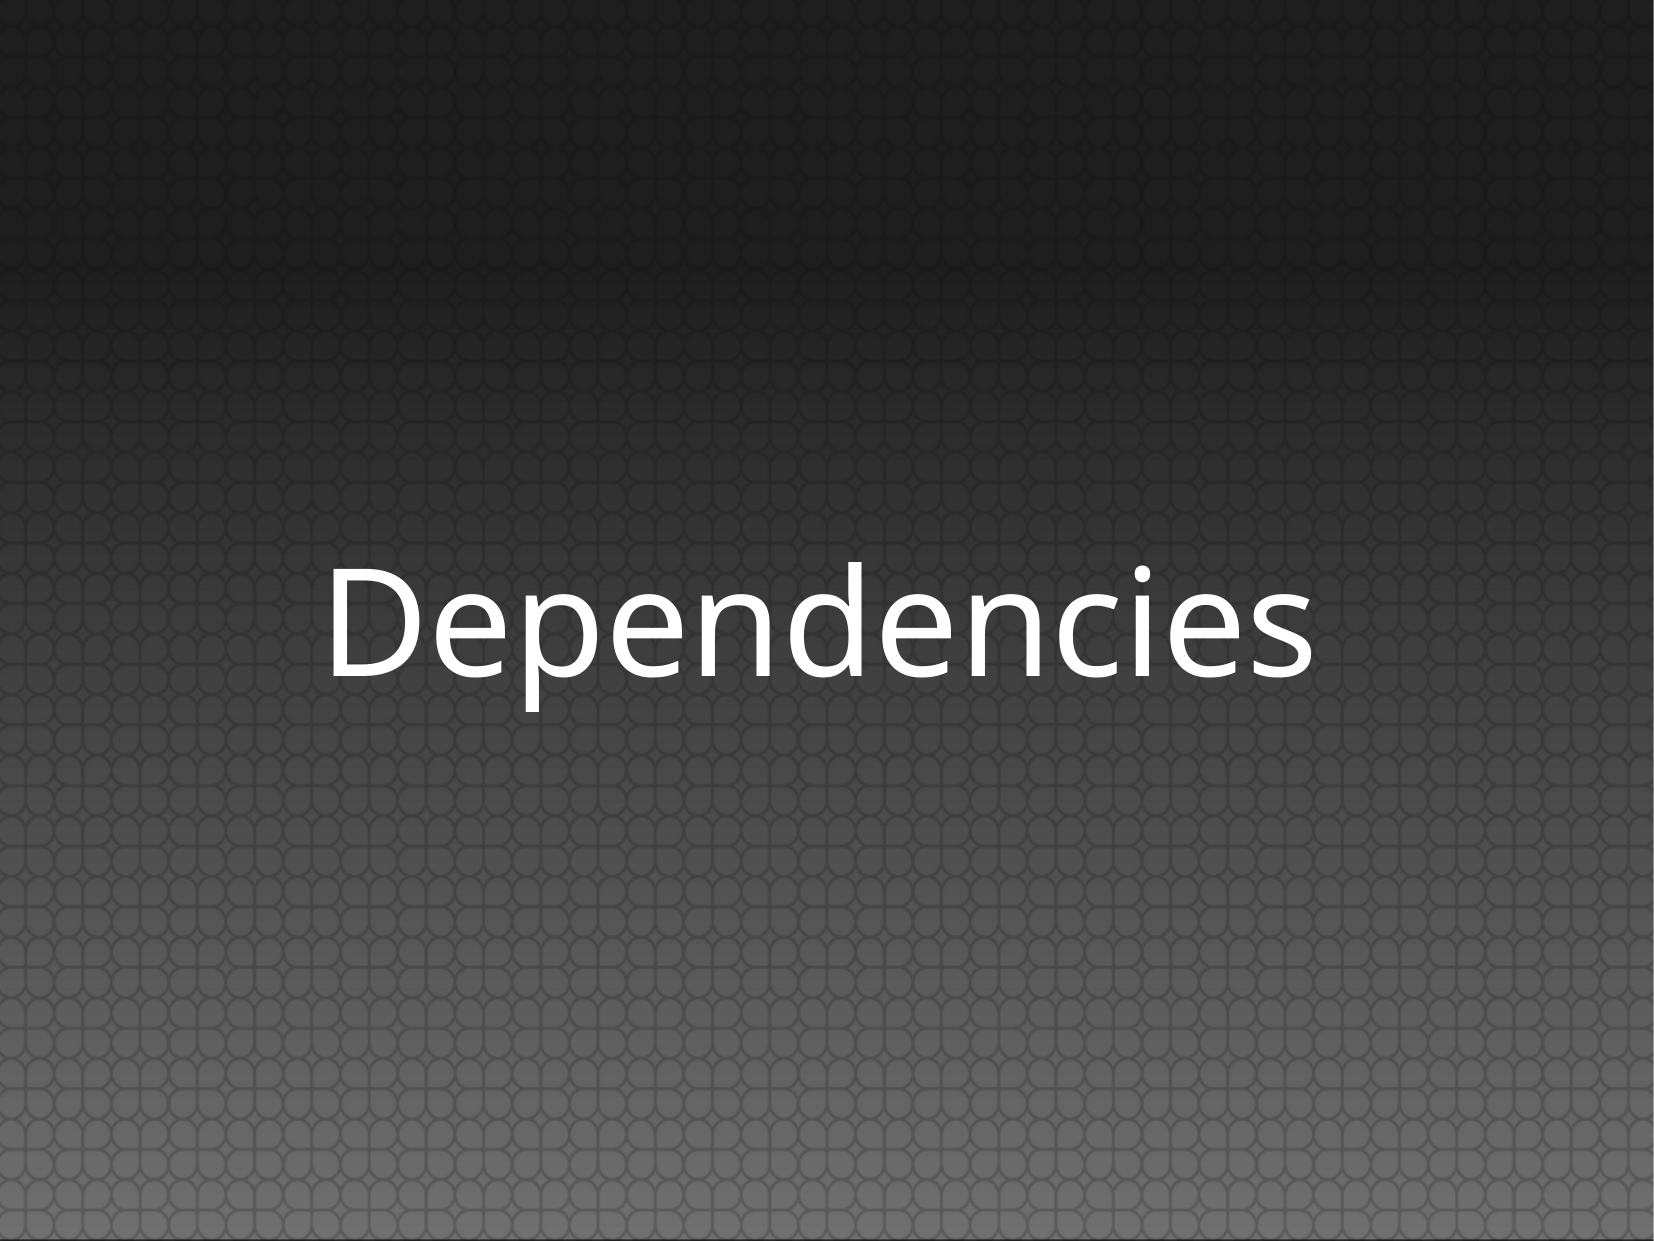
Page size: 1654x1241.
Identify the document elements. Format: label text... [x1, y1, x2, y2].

picture [0, 0, 1654, 1241]
title Dependencies [75, 525, 1564, 713]
